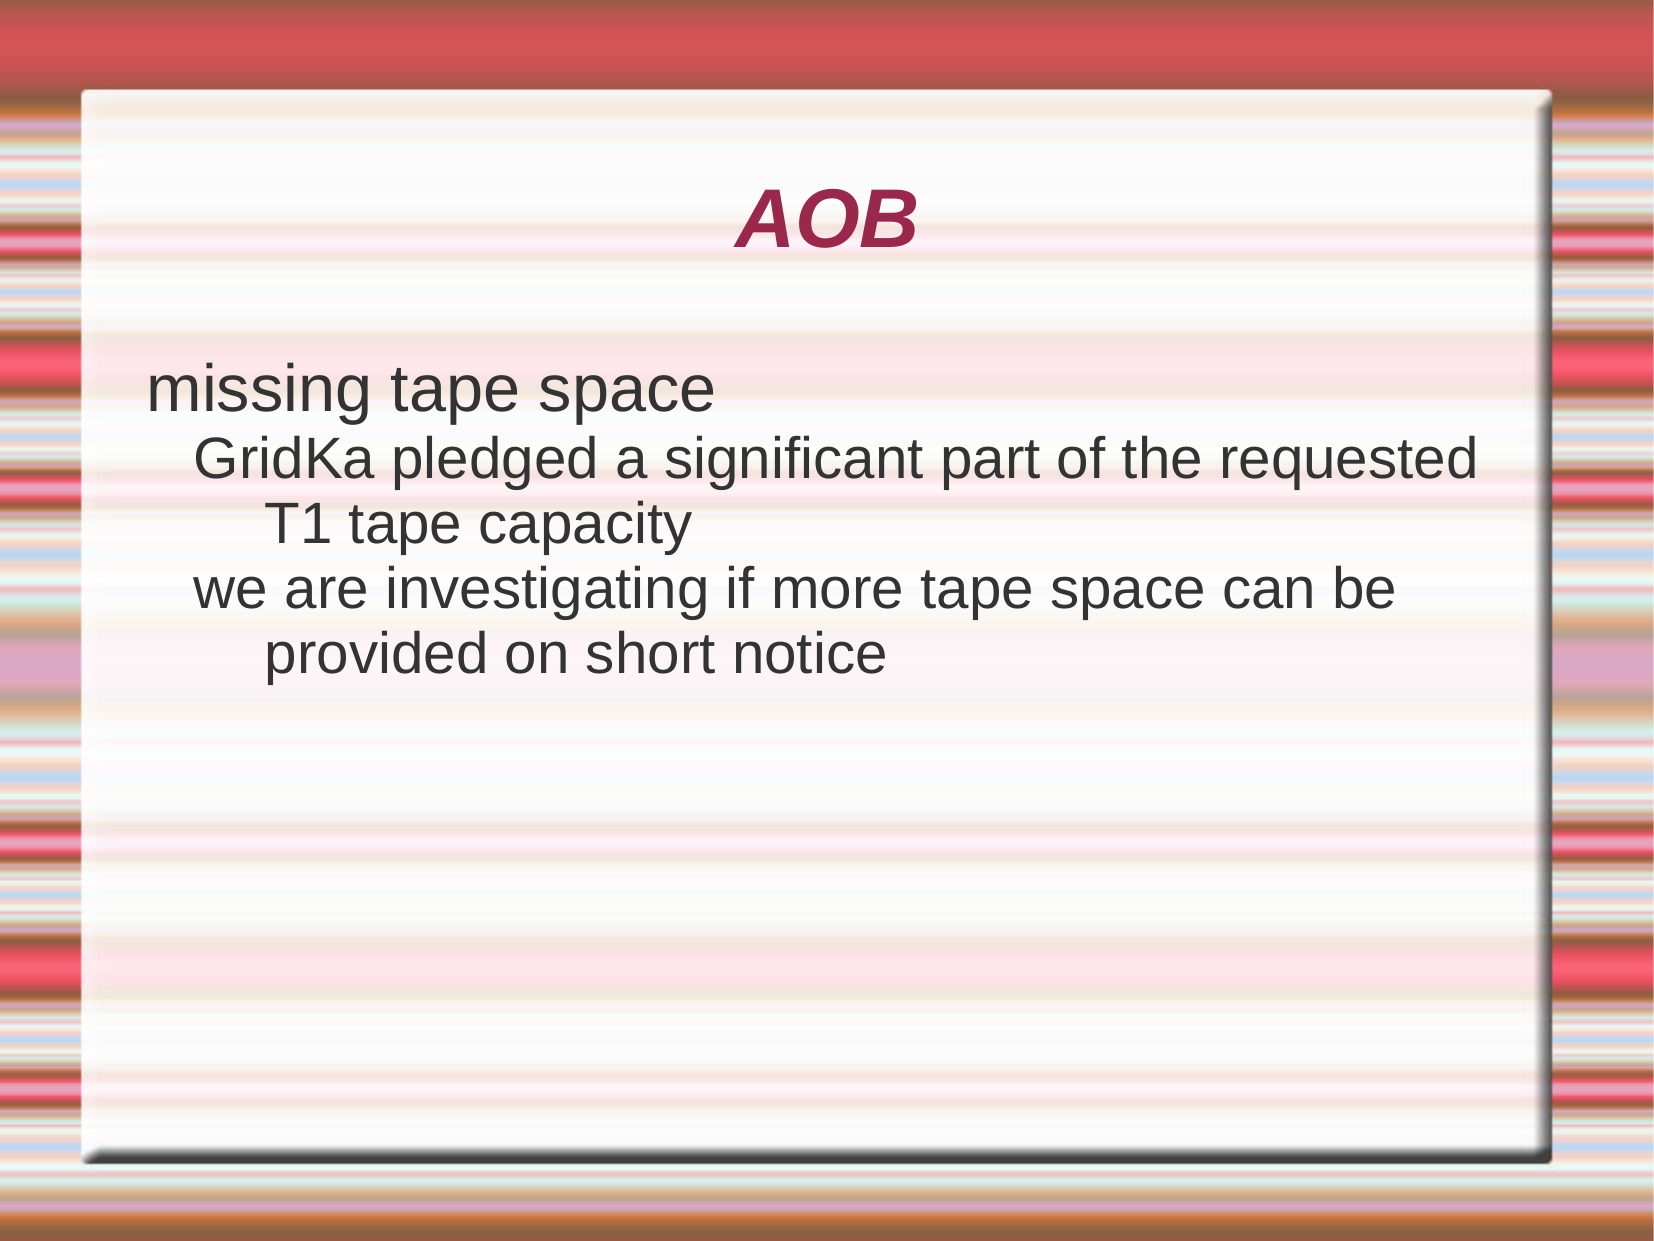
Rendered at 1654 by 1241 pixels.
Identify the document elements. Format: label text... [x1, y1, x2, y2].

picture [0, 0, 1654, 1241]
list missing tape space GridKa pledged a significant part of the requested T1 tape capacity we are investigating if more tape space can be provided on short notice [134, 350, 1516, 1118]
title AOB [121, 122, 1534, 315]
